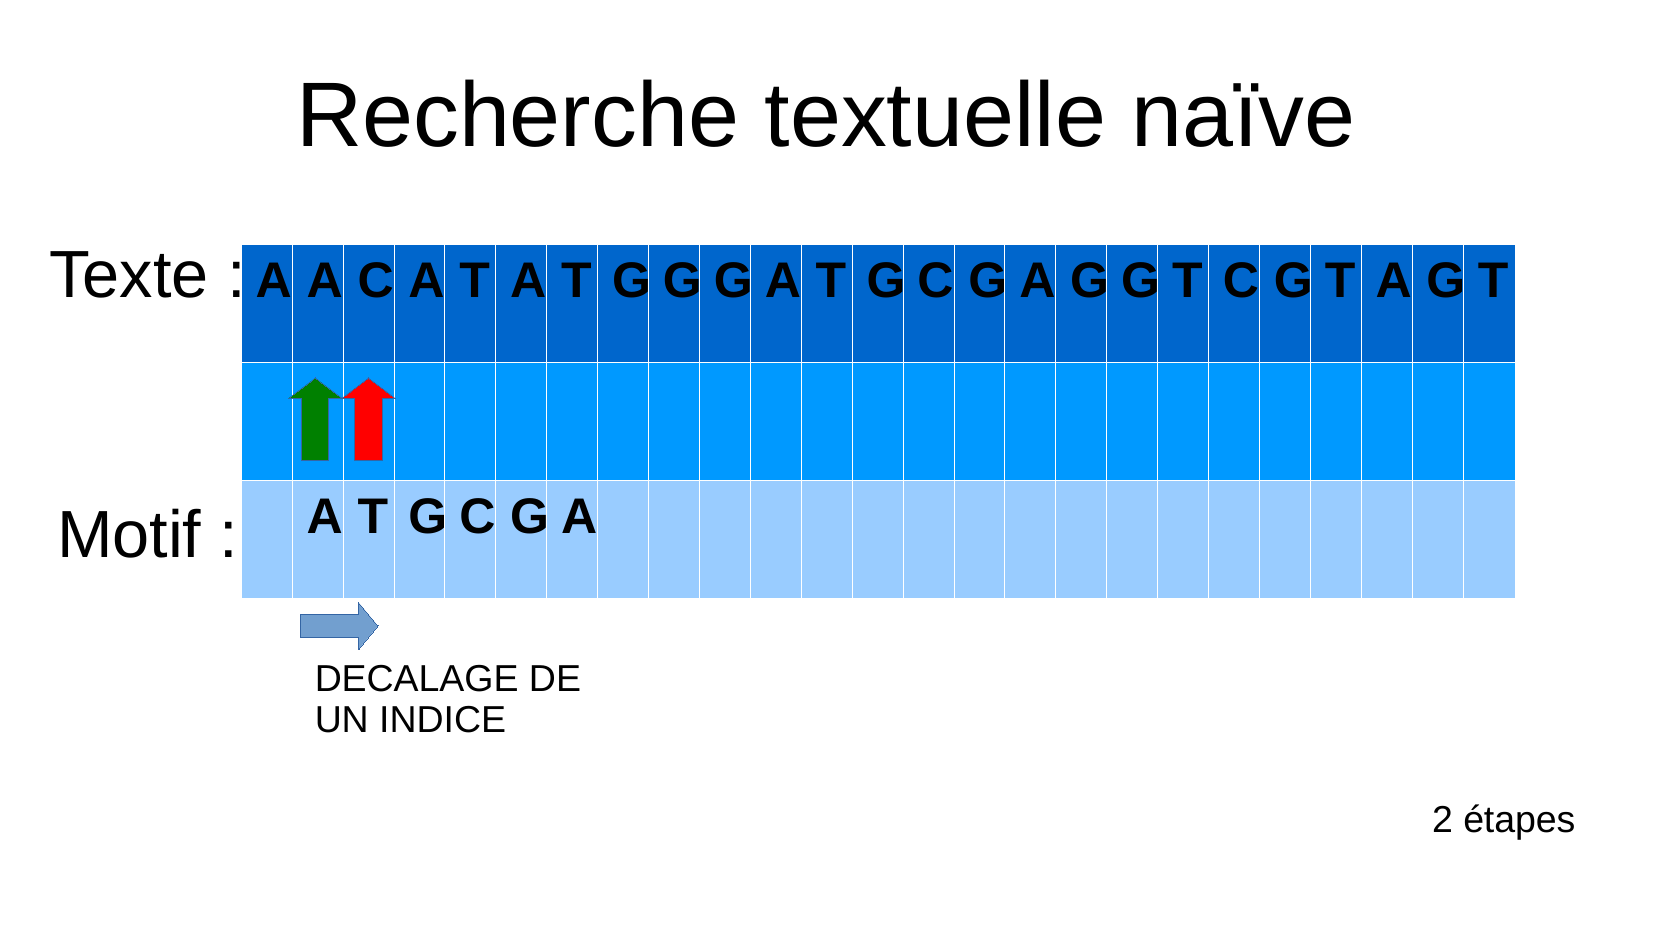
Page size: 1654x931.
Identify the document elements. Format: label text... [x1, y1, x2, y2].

table_header G [1056, 245, 1106, 362]
table_cell [1107, 481, 1157, 598]
text_box Motif : [35, 477, 241, 591]
table_cell [1413, 363, 1463, 480]
table_header A [1362, 245, 1412, 362]
table_cell [1311, 481, 1361, 598]
table_header G [1107, 245, 1157, 362]
table_header T [445, 245, 495, 362]
table_cell [904, 481, 954, 598]
table_cell [547, 363, 597, 480]
table_cell [242, 363, 292, 480]
table_cell [598, 363, 648, 480]
table_header G [598, 245, 648, 362]
title Recherche textuelle naïve [82, 37, 1571, 193]
table_cell [1362, 363, 1412, 480]
table_header C [344, 245, 394, 362]
table_header T [802, 245, 852, 362]
table_header T [1311, 245, 1361, 362]
table_cell [293, 363, 343, 397]
table_header T [1464, 245, 1515, 362]
table_header A [751, 245, 801, 362]
table_cell [344, 363, 394, 396]
table_cell [1209, 363, 1259, 480]
table_cell [344, 399, 394, 480]
table_cell [1005, 363, 1055, 480]
table_header C [904, 245, 954, 362]
table_cell [445, 363, 495, 480]
table_header T [547, 245, 597, 362]
table_cell G [395, 481, 444, 598]
table_cell [955, 363, 1004, 480]
table_cell [1260, 481, 1310, 598]
text_box DECALAGE DE UN INDICE [300, 649, 609, 749]
table_cell A [547, 481, 597, 598]
table_cell [242, 481, 292, 598]
table_header G [649, 245, 699, 362]
table_cell G [496, 481, 546, 598]
table_cell [598, 481, 648, 598]
table_cell [1005, 481, 1055, 598]
table_cell [293, 399, 343, 480]
table_header A [293, 245, 343, 362]
table_header A [1005, 245, 1055, 362]
table_cell [802, 481, 852, 598]
table_cell [649, 481, 699, 598]
table_cell [1158, 481, 1208, 598]
table_header T [1158, 245, 1208, 362]
table_cell [1362, 481, 1412, 598]
table_header G [955, 245, 1004, 362]
table_cell [1056, 363, 1106, 480]
table_header C [1209, 245, 1259, 362]
table_cell T [344, 481, 394, 598]
table_header G [1260, 245, 1310, 362]
table_cell A [293, 481, 343, 598]
table_cell [1107, 363, 1157, 480]
table_cell [802, 363, 852, 480]
table_cell [1209, 481, 1259, 598]
table_cell [700, 481, 750, 598]
table_cell [395, 363, 444, 480]
table_cell [700, 363, 750, 480]
table_header A [242, 245, 292, 362]
table_cell [751, 481, 801, 598]
table_cell [1260, 363, 1310, 480]
table_cell [751, 363, 801, 480]
table_cell [1158, 363, 1208, 480]
table_cell [853, 363, 903, 480]
table_cell [904, 363, 954, 480]
table_cell [1464, 363, 1515, 480]
table_cell C [445, 481, 495, 598]
table_cell [1311, 363, 1361, 480]
table_cell [1464, 481, 1515, 598]
table_header G [700, 245, 750, 362]
text_box 2 étapes [1417, 791, 1630, 851]
table_cell [1413, 481, 1463, 598]
table_cell [1056, 481, 1106, 598]
table_header A [395, 245, 444, 362]
table_cell [955, 481, 1004, 598]
table_cell [853, 481, 903, 598]
subtitle Texte : [35, 217, 260, 331]
text_box [288, 377, 396, 461]
table_cell [496, 363, 546, 480]
table_header G [853, 245, 903, 362]
table_header A [496, 245, 546, 362]
table_cell [649, 363, 699, 480]
text_box [300, 602, 379, 649]
table_header G [1413, 245, 1463, 362]
